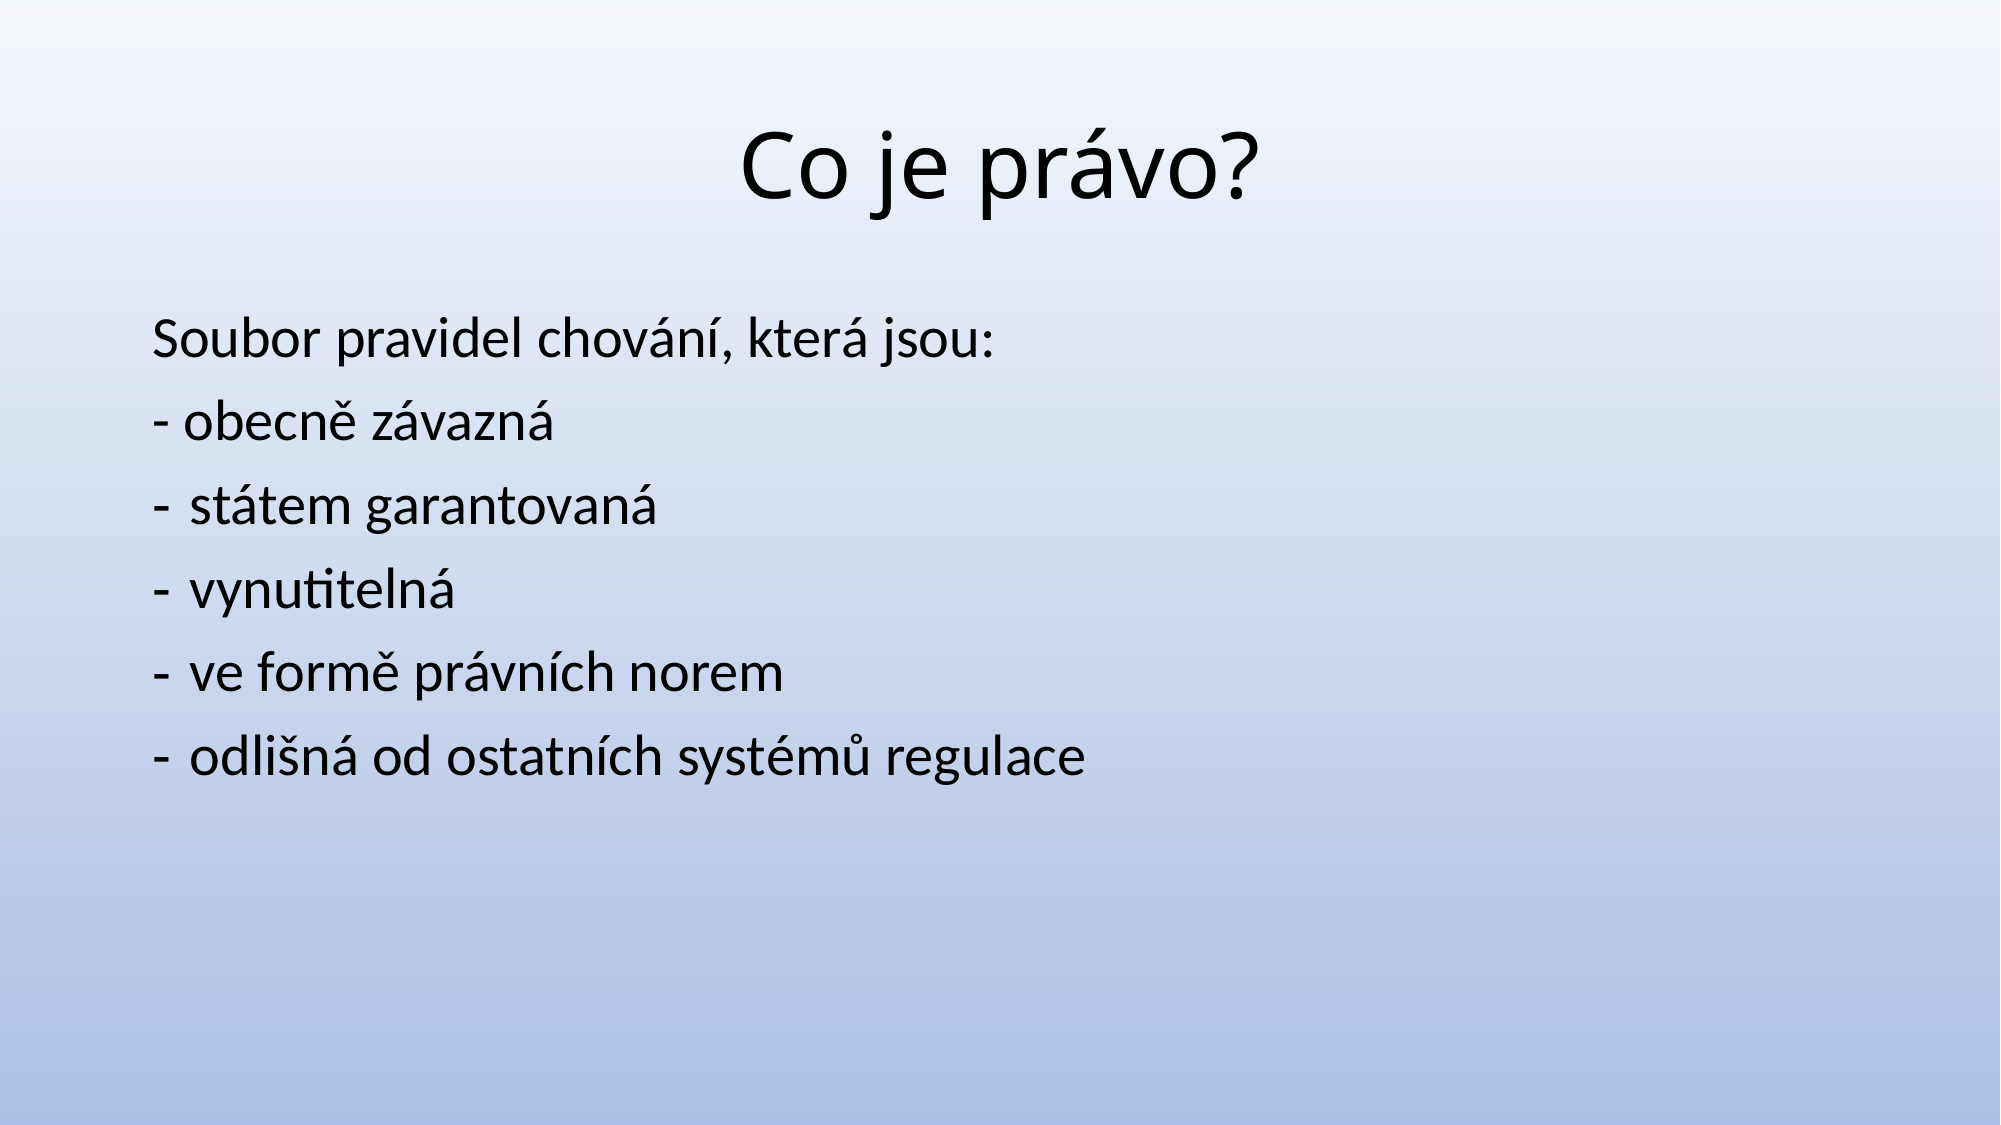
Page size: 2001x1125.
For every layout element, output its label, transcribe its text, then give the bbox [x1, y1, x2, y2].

list Soubor pravidel chování, která jsou: - obecně závazná státem garantovaná vynutitelná ve formě právních norem odlišná od ostatních systémů regulace [137, 299, 1863, 1014]
title Co je právo? [137, 59, 1863, 278]
